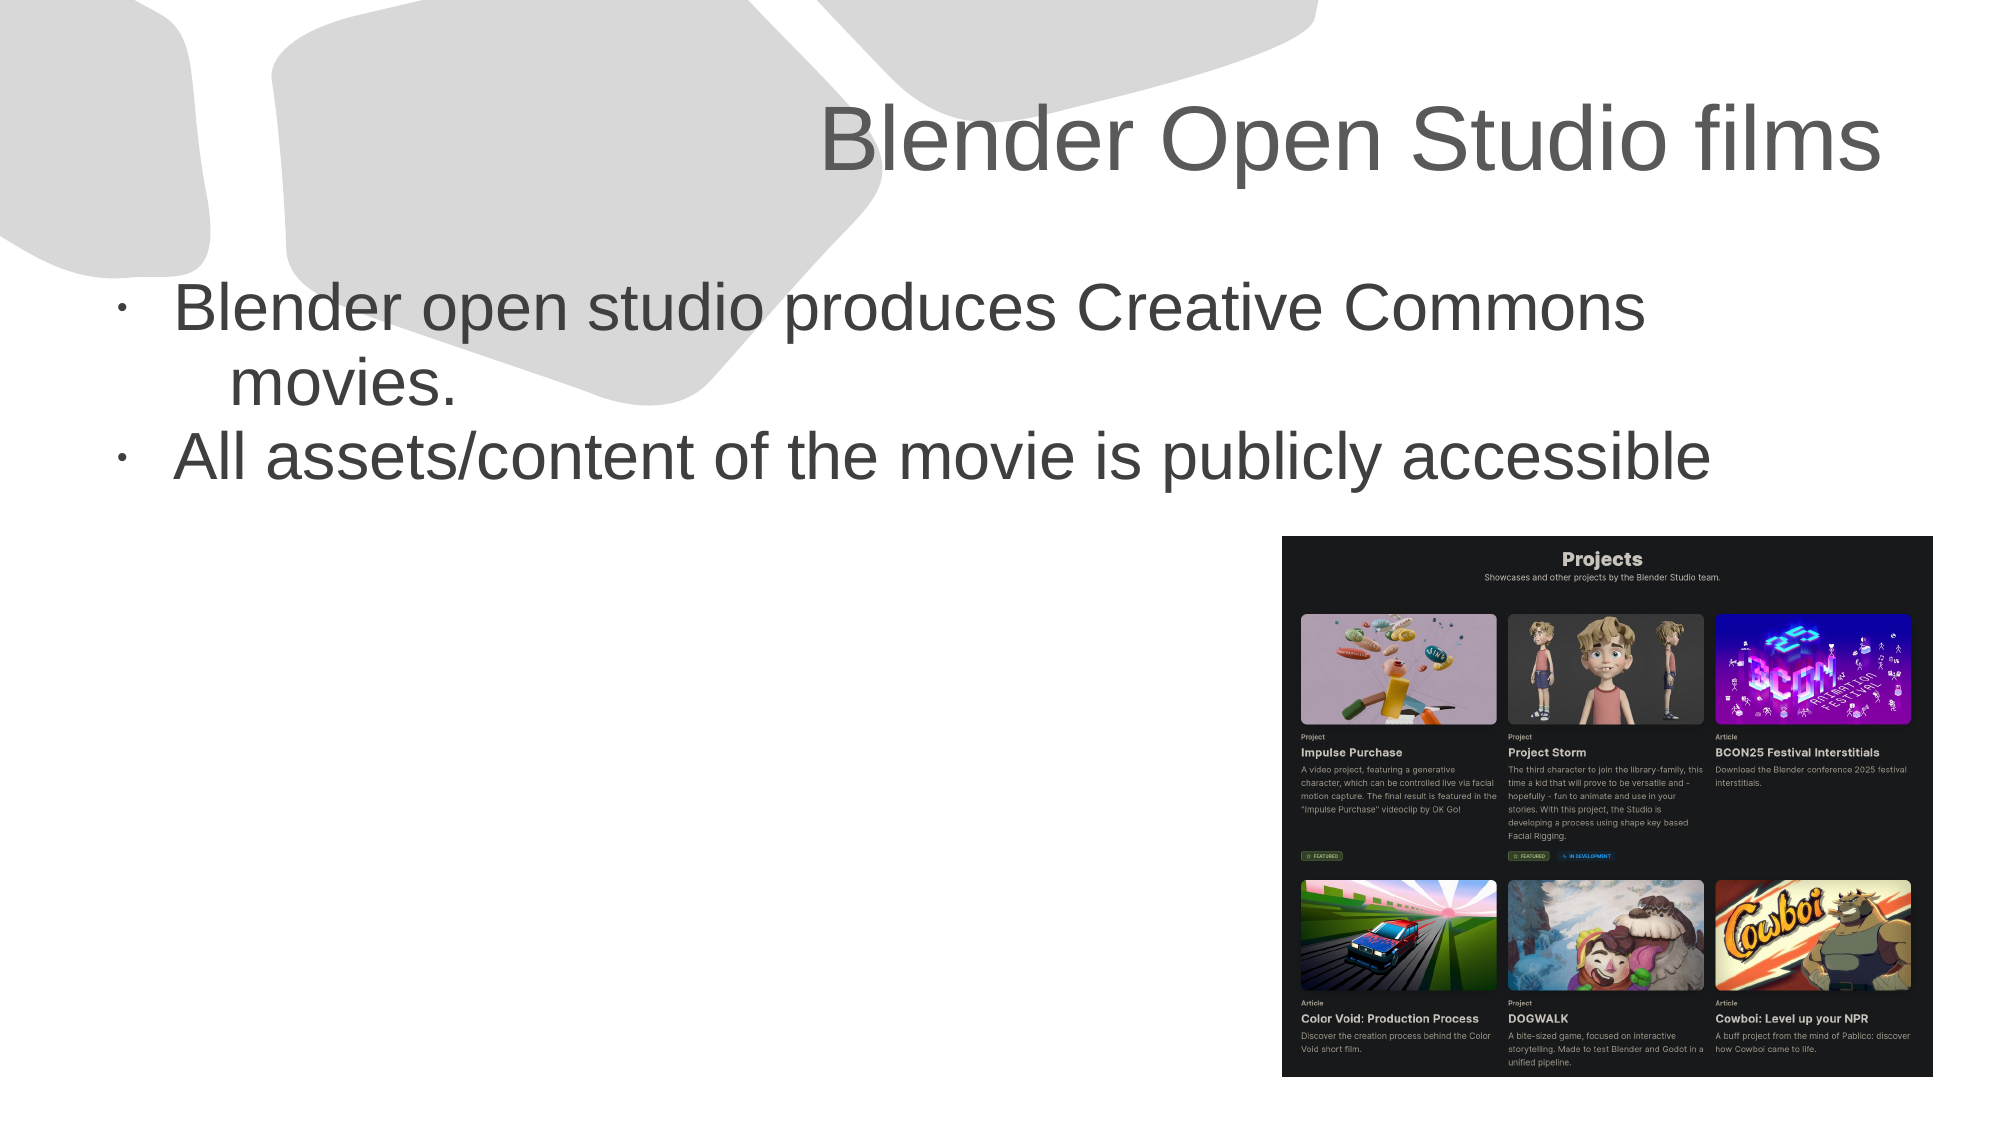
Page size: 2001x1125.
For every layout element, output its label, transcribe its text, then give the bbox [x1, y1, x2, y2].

title Blender Open Studio films [99, 45, 1900, 233]
picture [1282, 536, 1933, 1077]
list Blender open studio produces Creative Commons movies. All assets/content of the movie is publicly accessible [99, 262, 1900, 1005]
